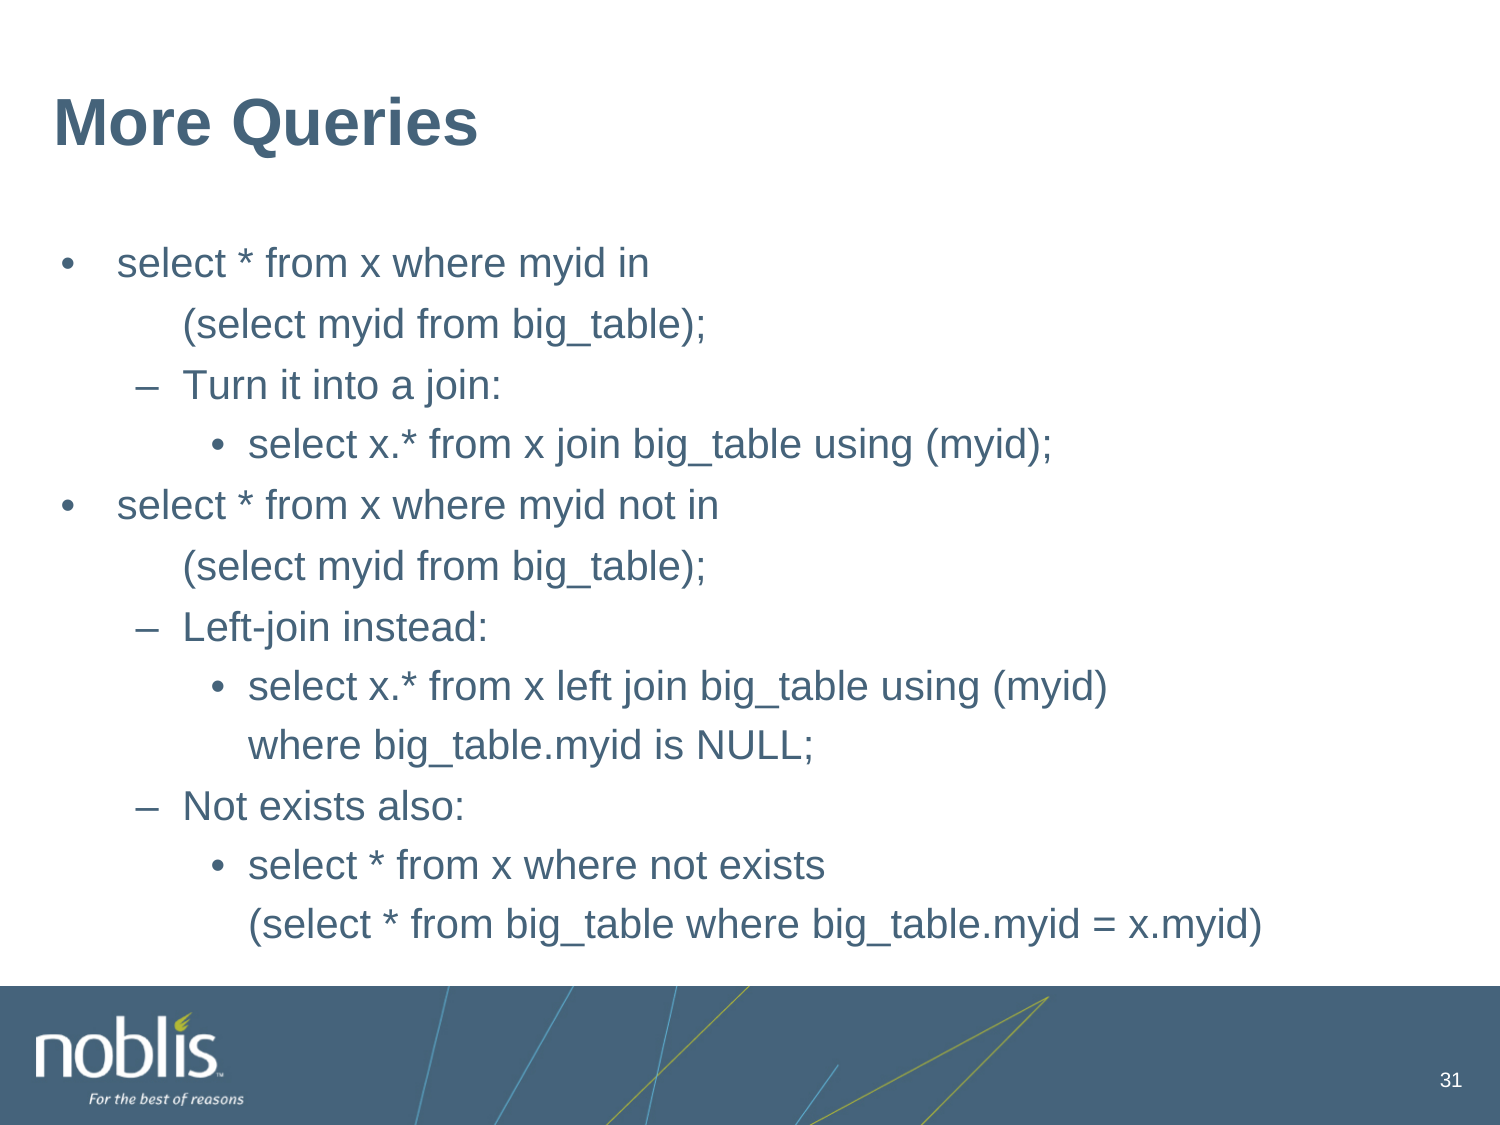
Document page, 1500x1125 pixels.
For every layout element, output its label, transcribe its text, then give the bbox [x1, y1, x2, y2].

picture [0, 986, 1500, 1125]
list select * from x where myid in (select myid from big_table); Turn it into a join: select x.* from x join big_table using (myid); select * from x where myid not in (select myid from big_table); Left-join instead: select x.* from x left join big_table using (myid) where big_table.myid is NULL; Not exists also: select * from x where not exists (select * from big_table where big_table.myid = x.myid) [60, 239, 1437, 968]
title More Queries [53, 38, 1438, 211]
